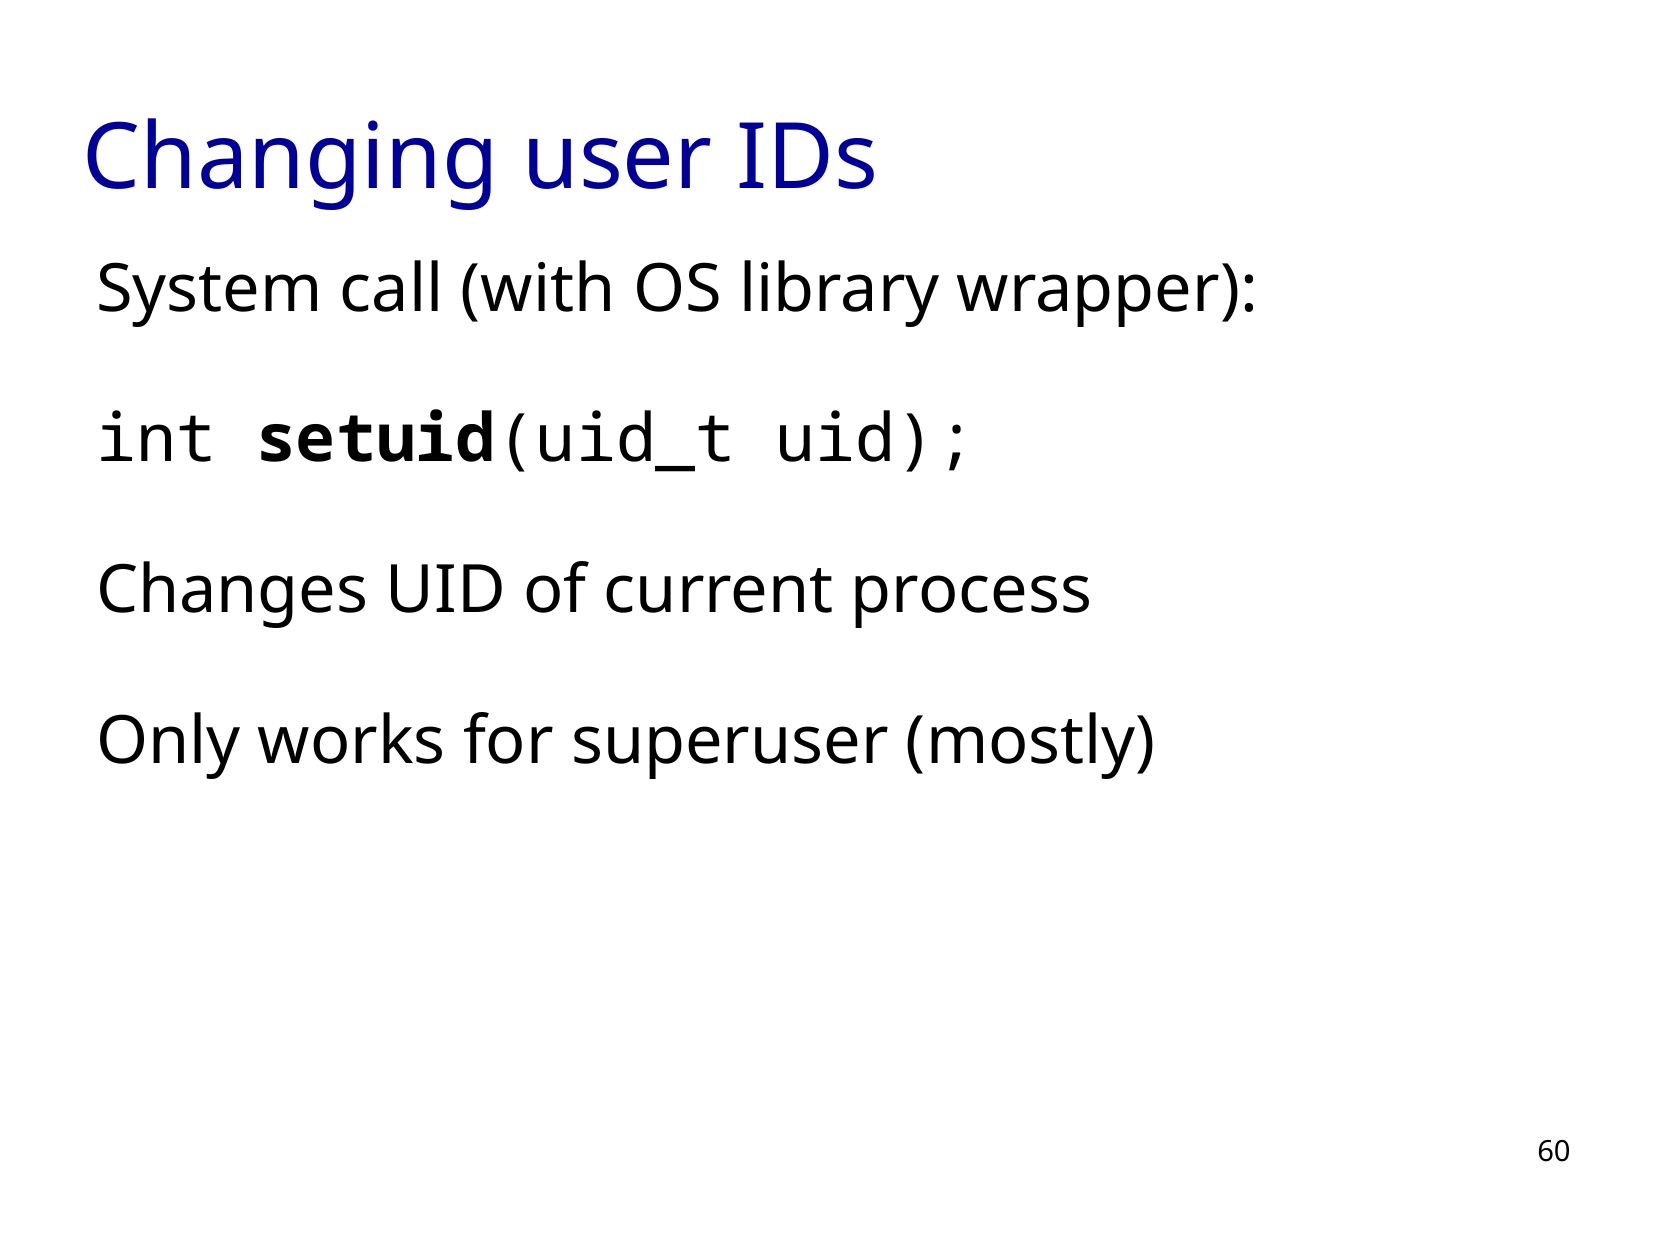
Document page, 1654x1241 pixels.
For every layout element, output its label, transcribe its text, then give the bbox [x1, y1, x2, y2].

title Changing user IDs [82, 49, 1571, 240]
list System call (with OS library wrapper): int setuid(uid_t uid); Changes UID of current process Only works for superuser (mostly) [60, 240, 1571, 1096]
